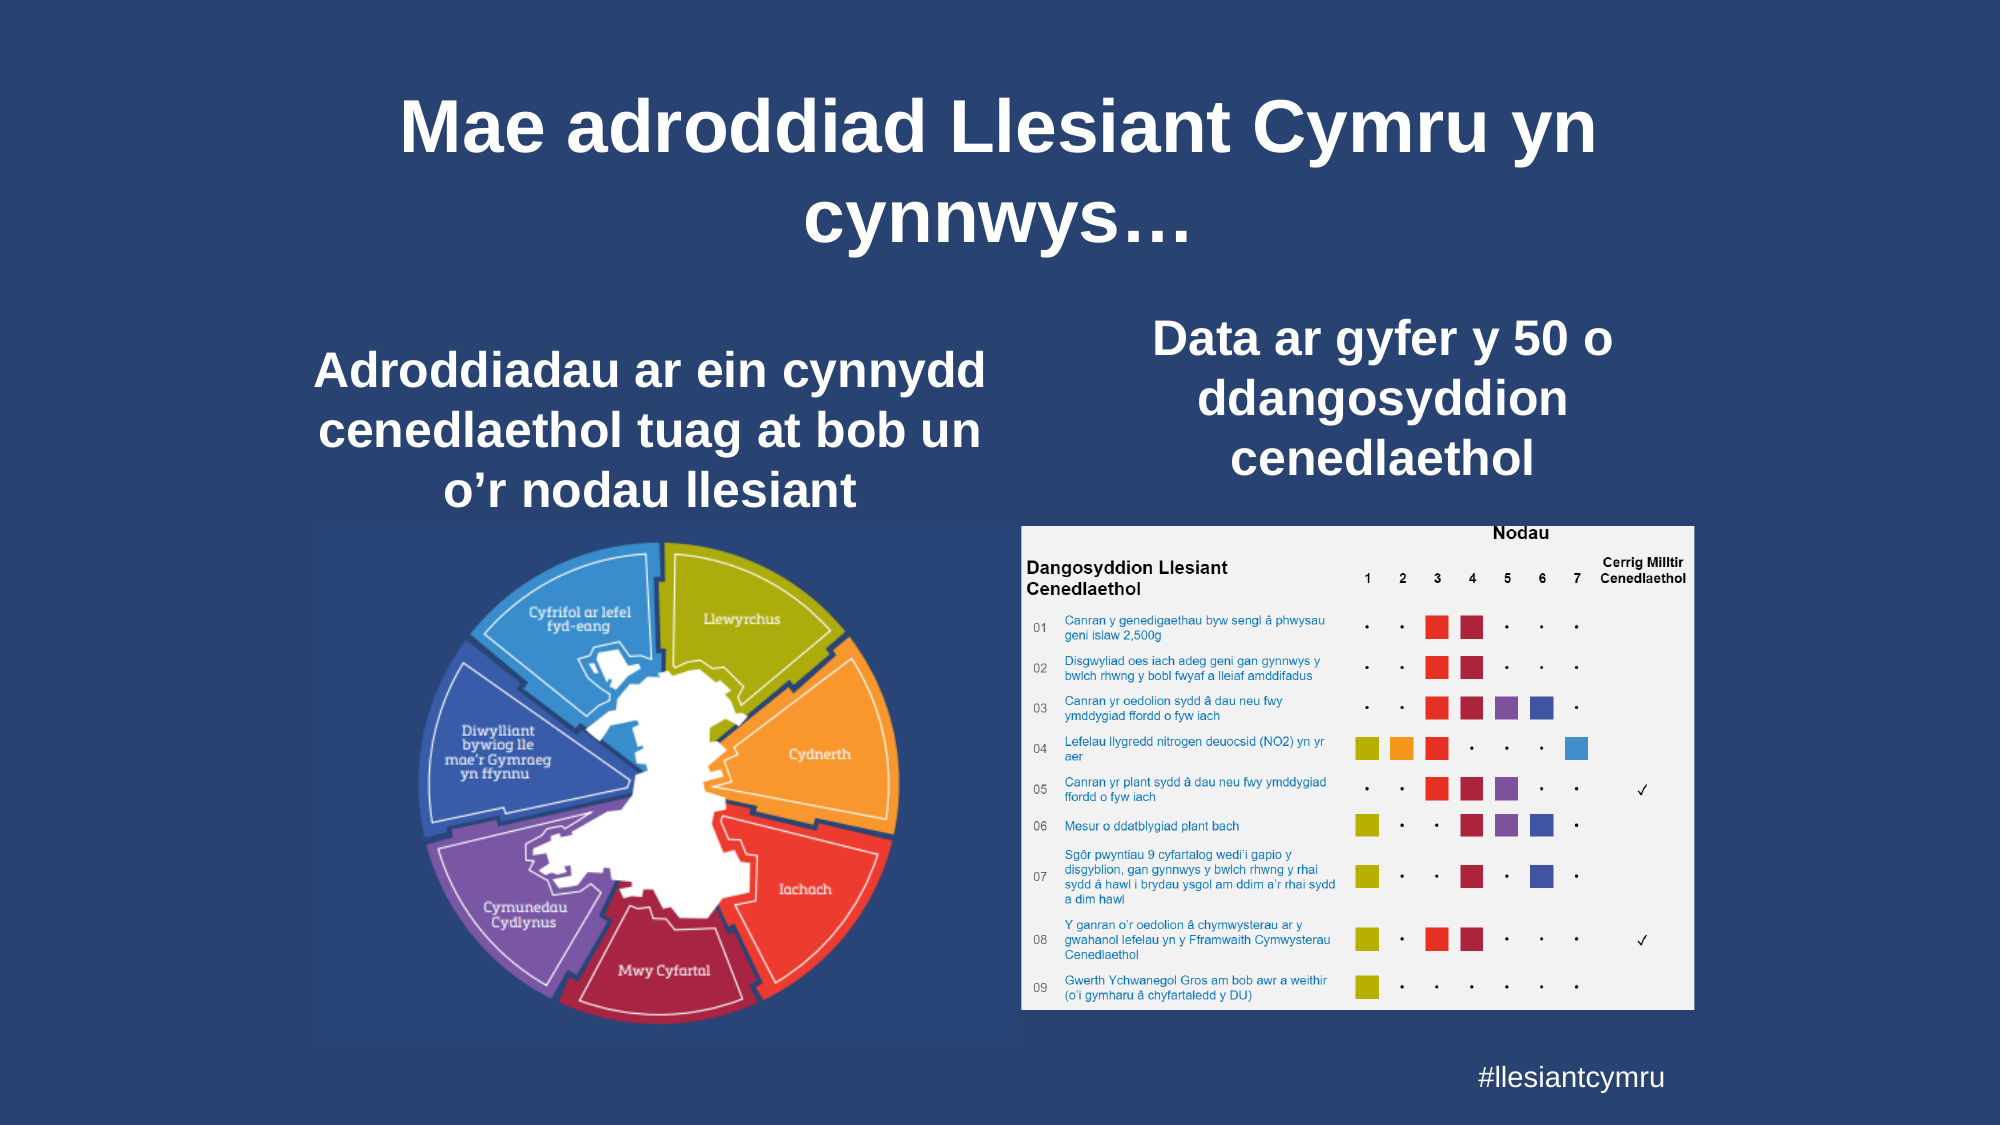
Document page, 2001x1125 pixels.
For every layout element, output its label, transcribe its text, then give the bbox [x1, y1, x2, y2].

text_box Adroddiadau ar ein cynnydd cenedlaethol tuag at bob un o’r nodau llesiant [285, 330, 1016, 525]
text_box Mae adroddiad Llesiant Cymru yn cynnwys… [285, 70, 1715, 265]
picture [1021, 526, 1695, 1010]
picture [312, 526, 1017, 1046]
text_box Data ar gyfer y 50 o ddangosyddion cenedlaethol [1081, 298, 1686, 496]
text_box #llesiantcymru [1463, 1050, 1734, 1125]
